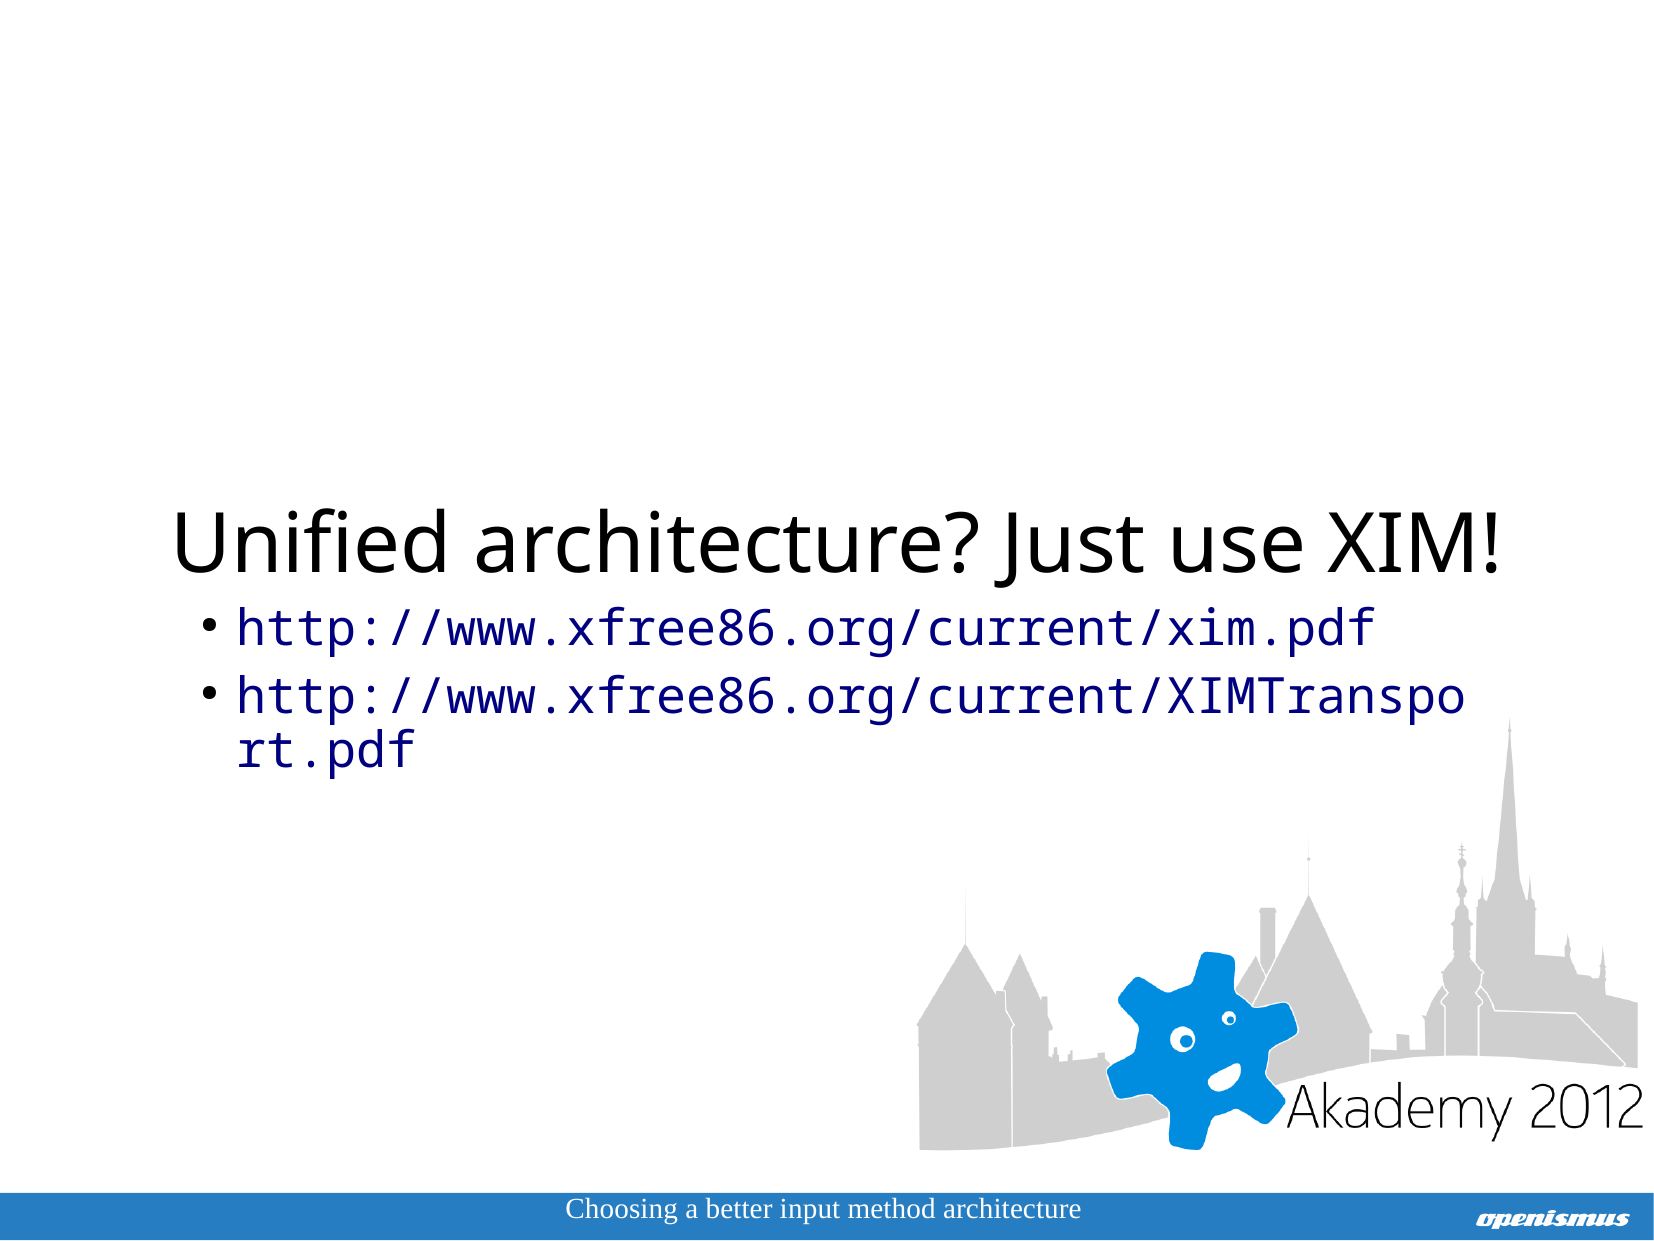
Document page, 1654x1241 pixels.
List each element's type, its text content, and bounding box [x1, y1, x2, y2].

picture [1443, 700, 1459, 710]
picture [1324, 700, 1337, 710]
picture [1476, 1210, 1630, 1229]
text_box Unified architecture? Just use XIM! [83, 476, 1591, 585]
text_box http://www.xfree86.org/current/xim.pdf http://www.xfree86.org/current/XIMTransport.pdf [185, 584, 1488, 700]
picture [900, 660, 1647, 1187]
picture [1414, 700, 1429, 710]
picture [964, 700, 977, 710]
